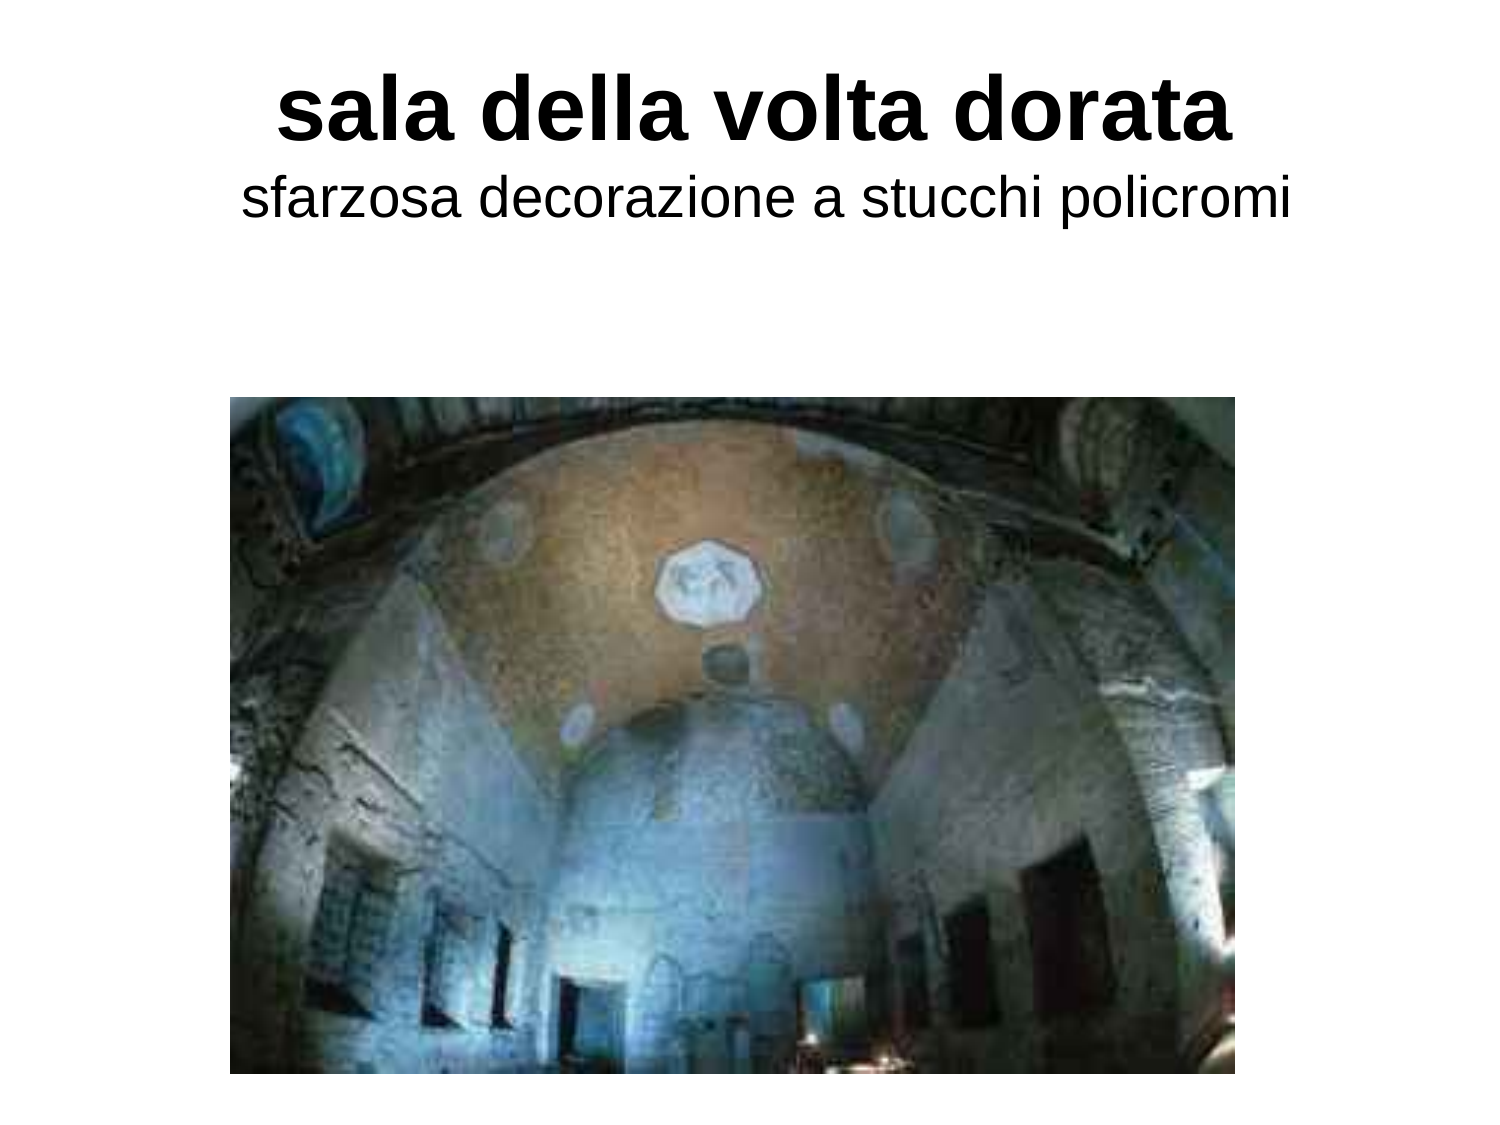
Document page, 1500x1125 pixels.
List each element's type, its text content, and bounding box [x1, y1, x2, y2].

picture [230, 397, 1235, 1074]
title sala della volta dorata sfarzosa decorazione a stucchi policromi [75, 45, 1426, 233]
